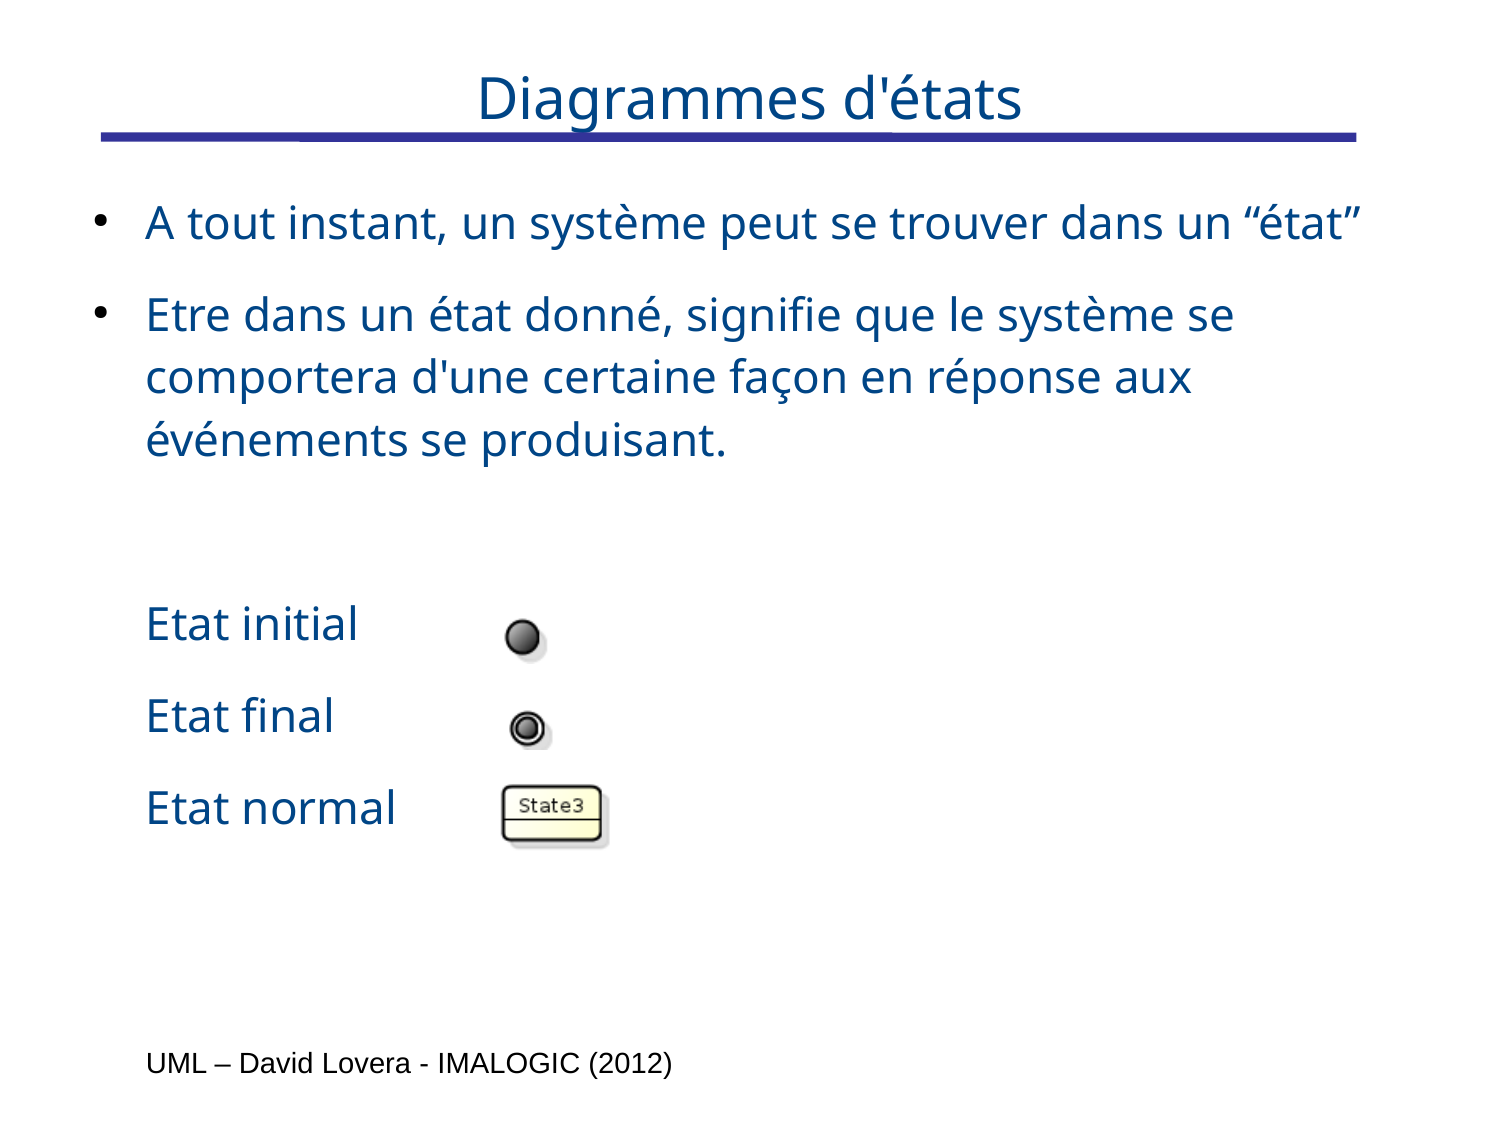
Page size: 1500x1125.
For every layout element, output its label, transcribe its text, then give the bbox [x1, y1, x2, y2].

list UML – David Lovera - IMALOGIC (2012) [74, 1047, 1425, 1087]
picture [497, 614, 549, 664]
list A tout instant, un système peut se trouver dans un “état” Etre dans un état donné, signifie que le système se comportera d'une certaine façon en réponse aux événements se produisant. Etat initial Etat final Etat normal [74, 190, 1425, 953]
picture [495, 772, 613, 856]
title Diagrammes d'états [74, 3, 1425, 190]
picture [500, 703, 556, 751]
